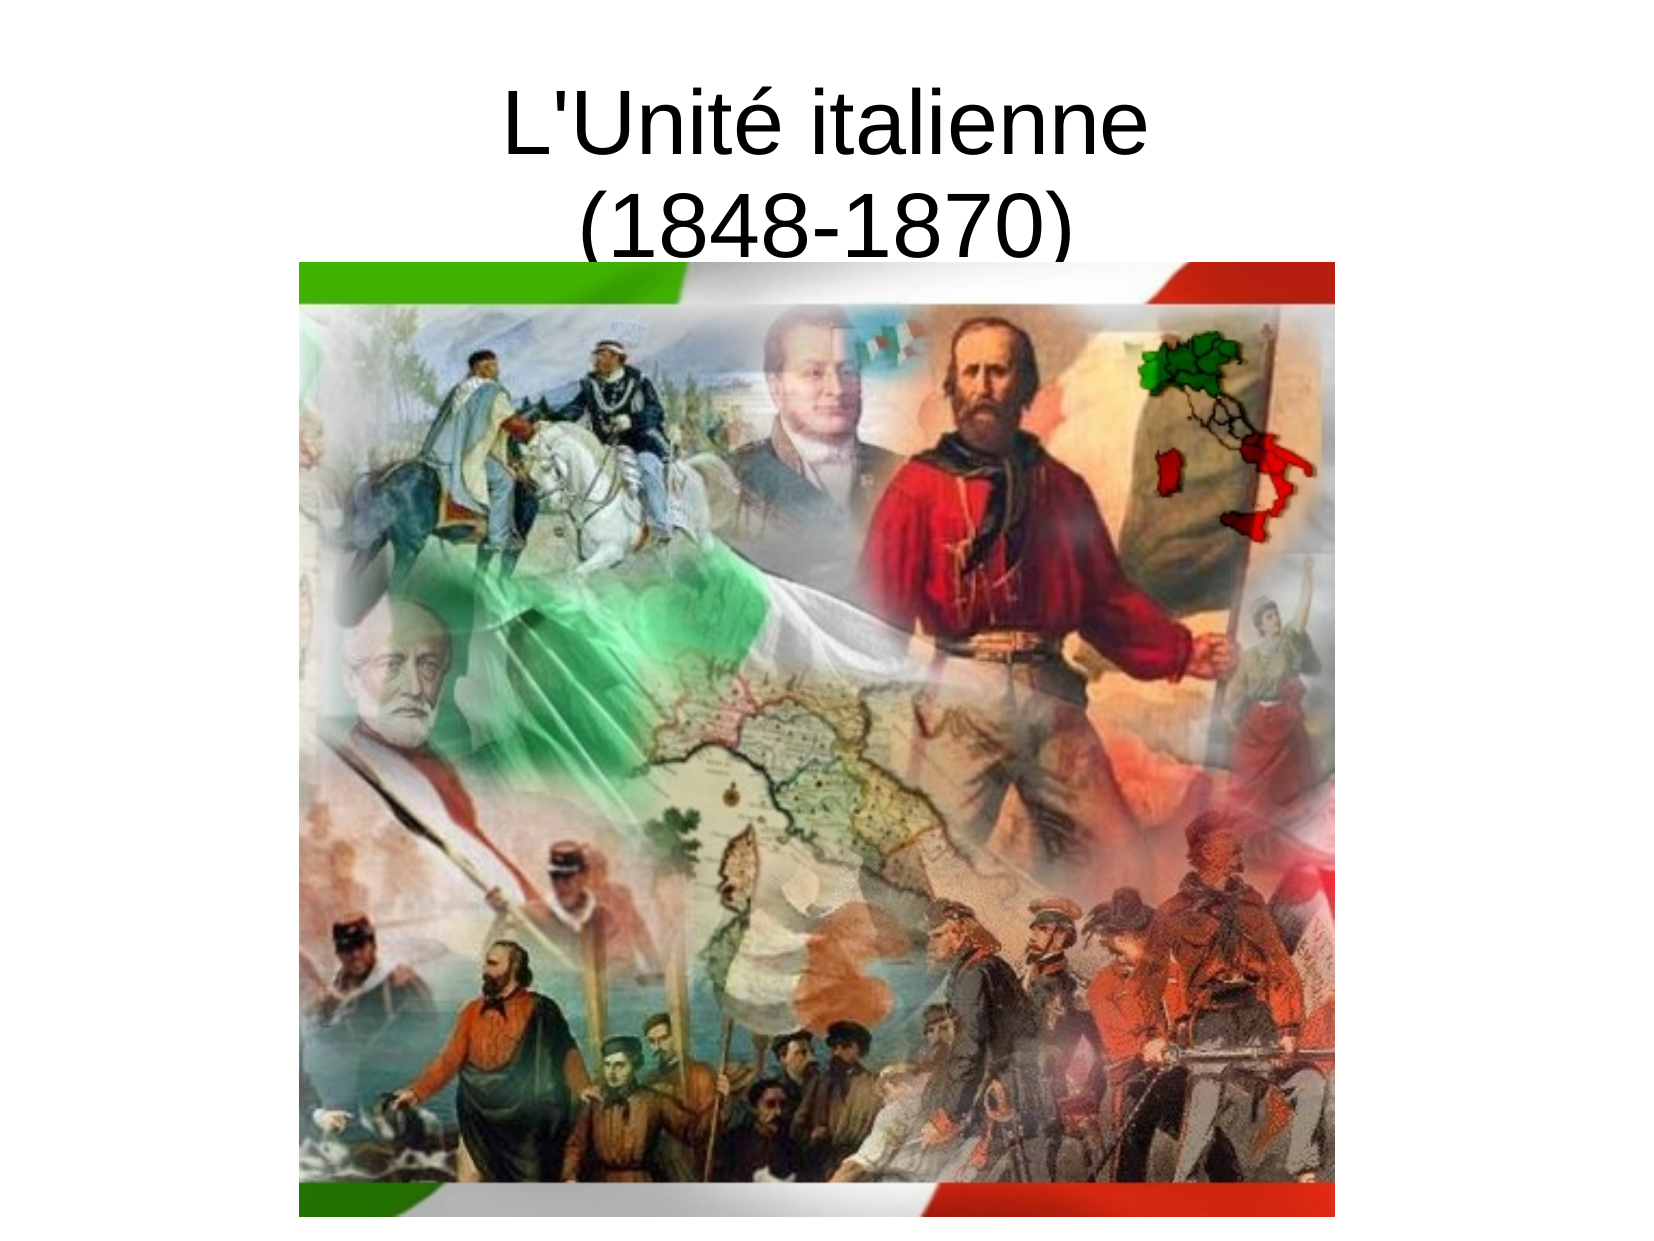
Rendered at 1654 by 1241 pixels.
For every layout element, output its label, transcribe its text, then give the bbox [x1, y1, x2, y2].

title L'Unité italienne (1848-1870) [82, 70, 1571, 278]
picture [299, 262, 1335, 1217]
